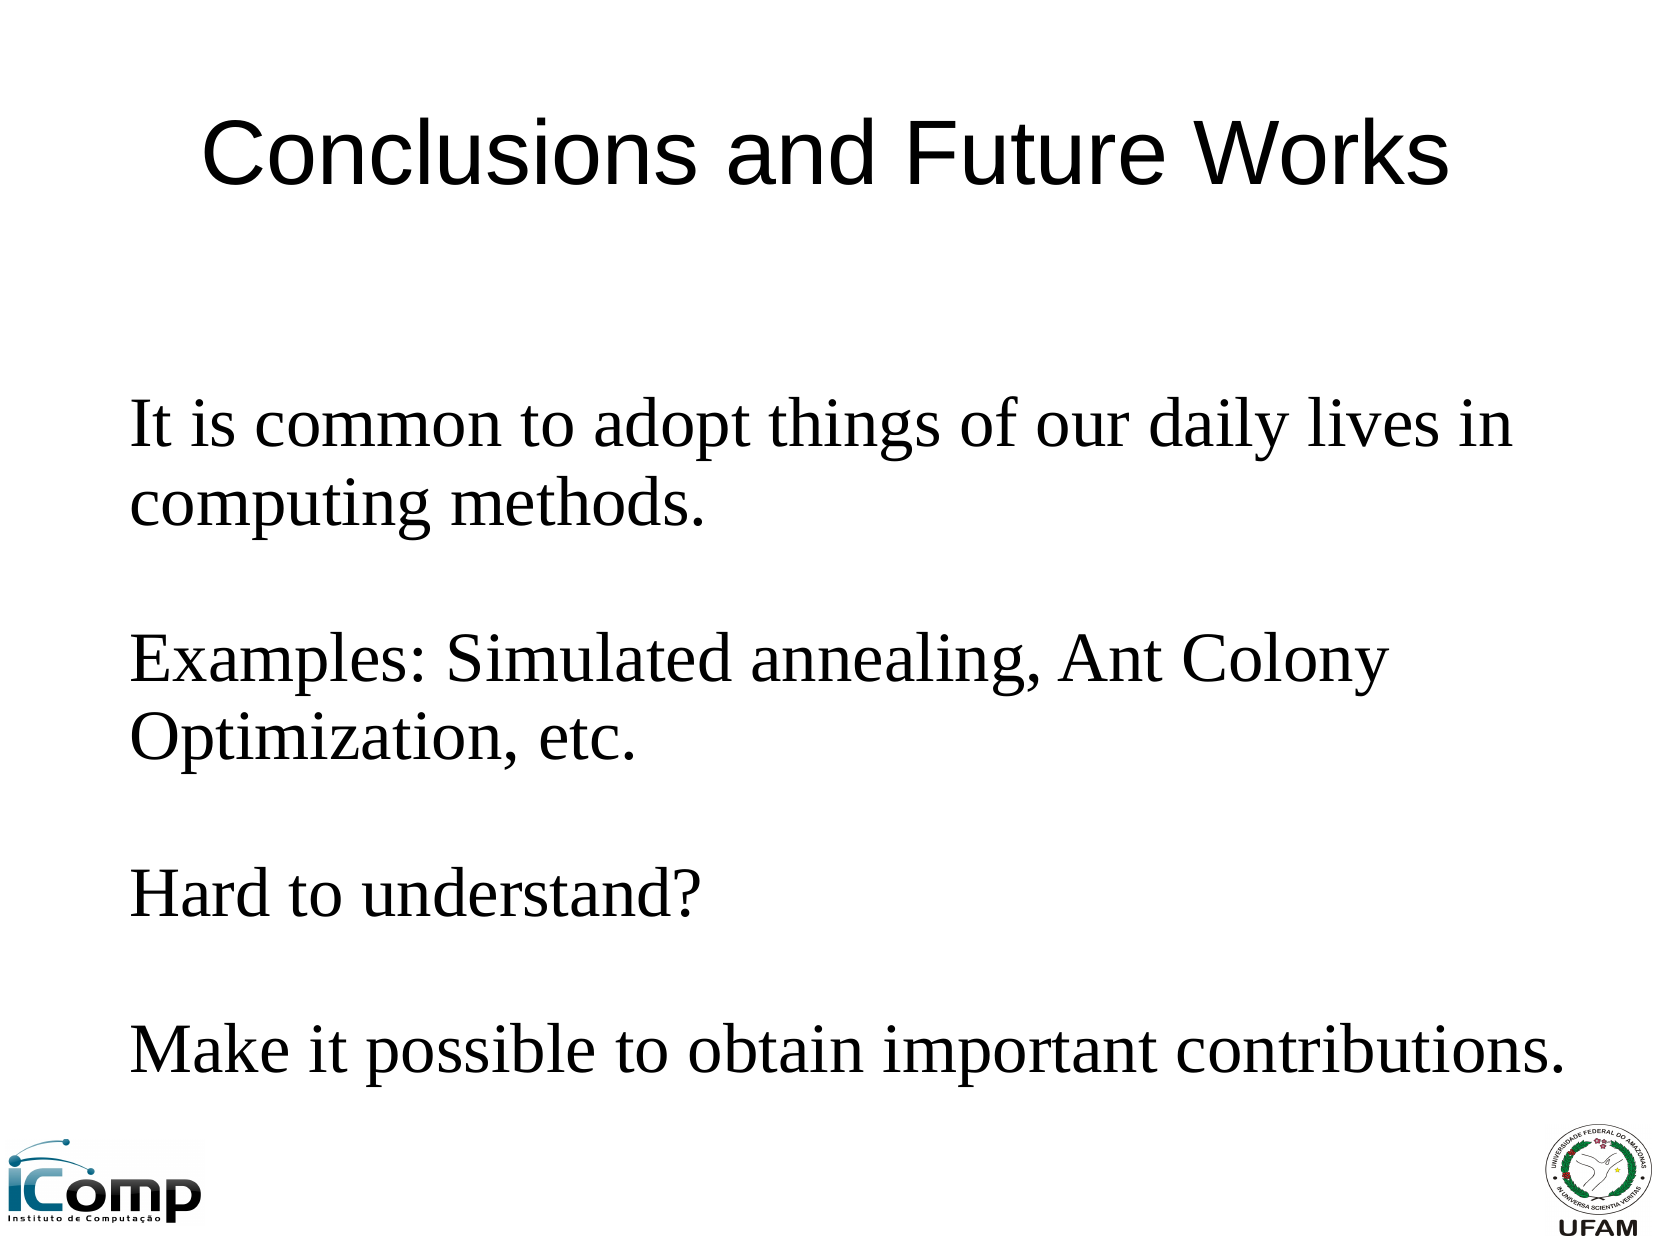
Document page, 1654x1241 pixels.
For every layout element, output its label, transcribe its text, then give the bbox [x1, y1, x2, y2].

text_box It is common to adopt things of our daily lives in computing methods. Examples: Simulated annealing, Ant Colony Optimization, etc. Hard to understand? Make it possible to obtain important contributions. [114, 376, 1585, 1096]
picture [5, 1139, 205, 1226]
picture [1545, 1124, 1652, 1236]
title Conclusions and Future Works [82, 49, 1571, 257]
